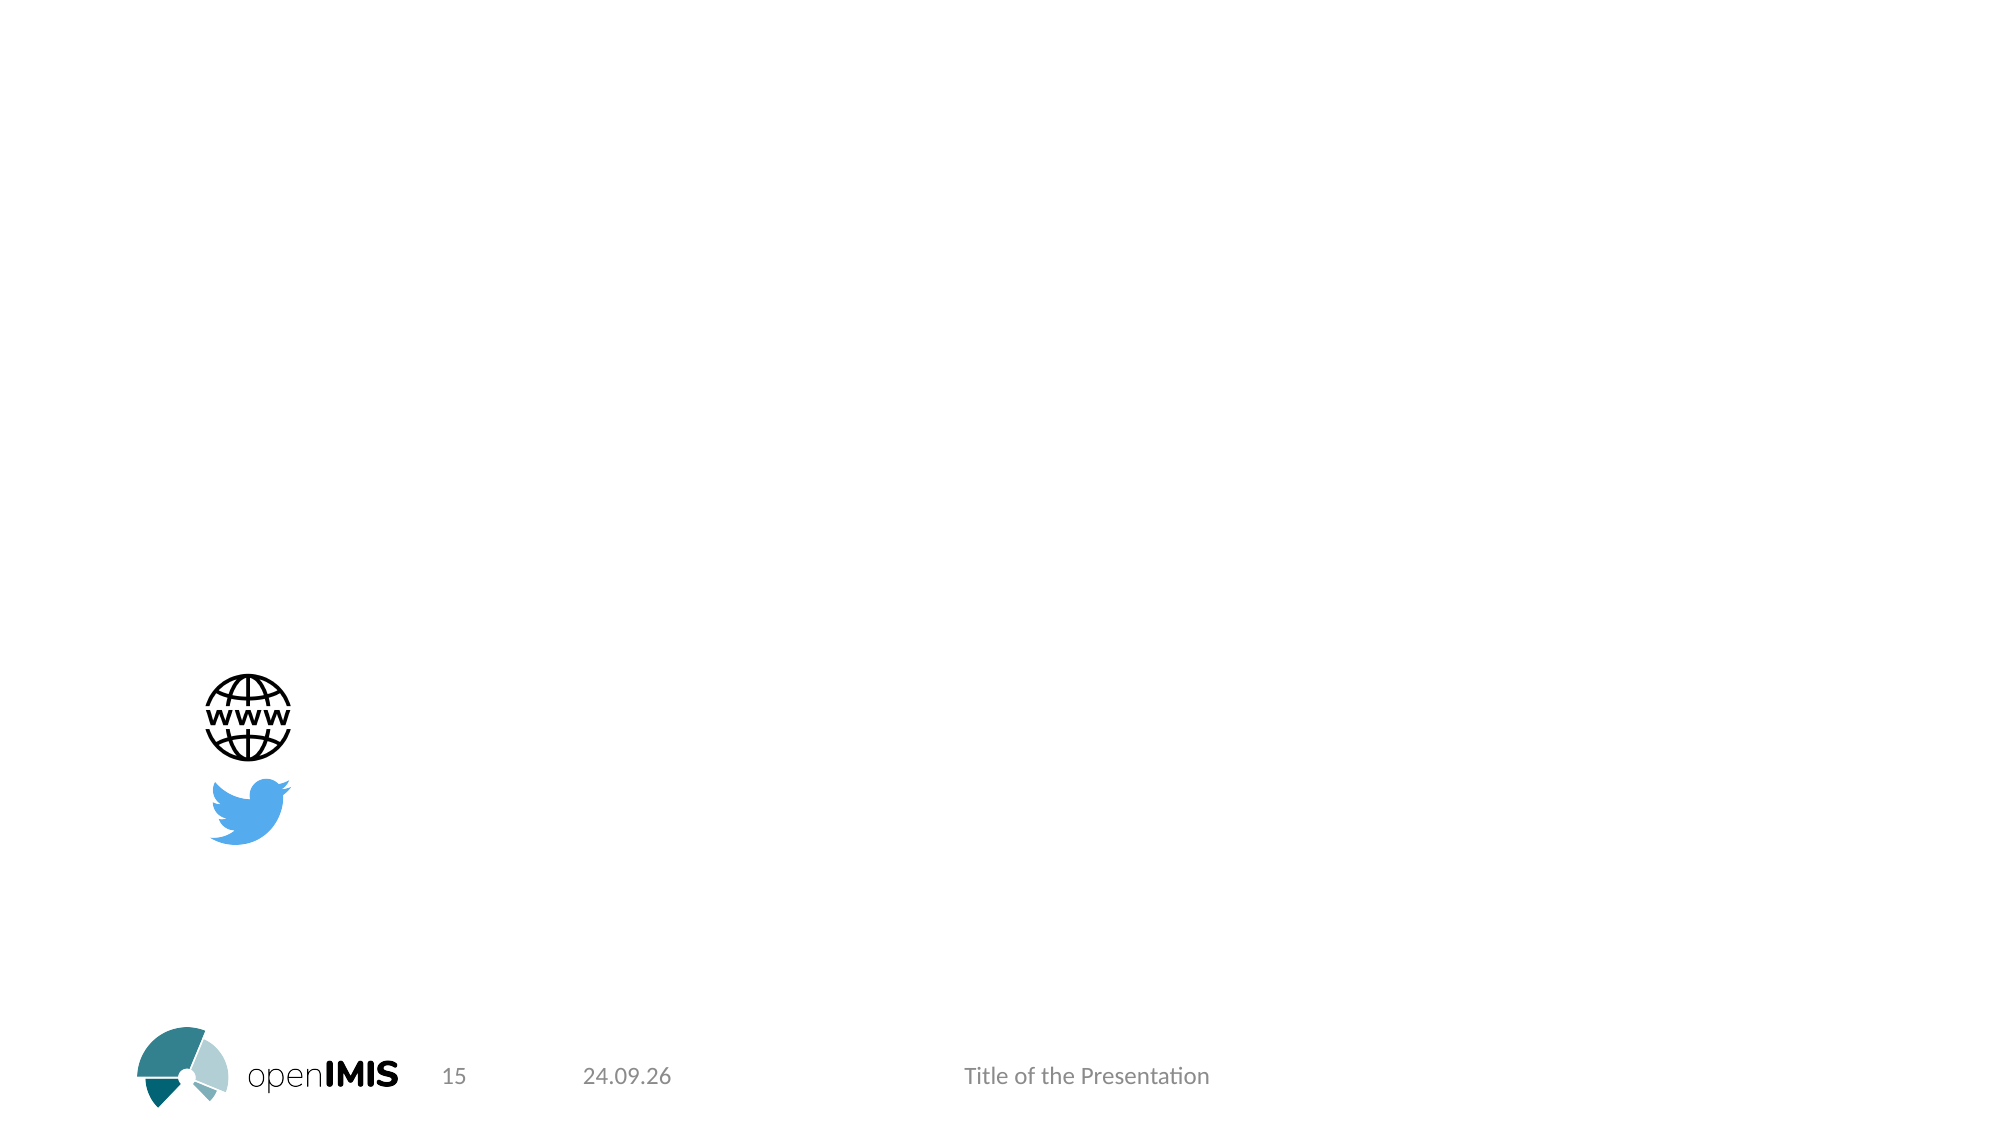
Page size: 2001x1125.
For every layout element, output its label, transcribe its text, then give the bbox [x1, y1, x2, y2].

footer Title of the Presentation [949, 1044, 1751, 1105]
slide_number 30.11.21 [567, 1044, 937, 1105]
picture [189, 670, 311, 873]
slide_number <number> [426, 1044, 555, 1105]
picture [137, 1027, 437, 1108]
